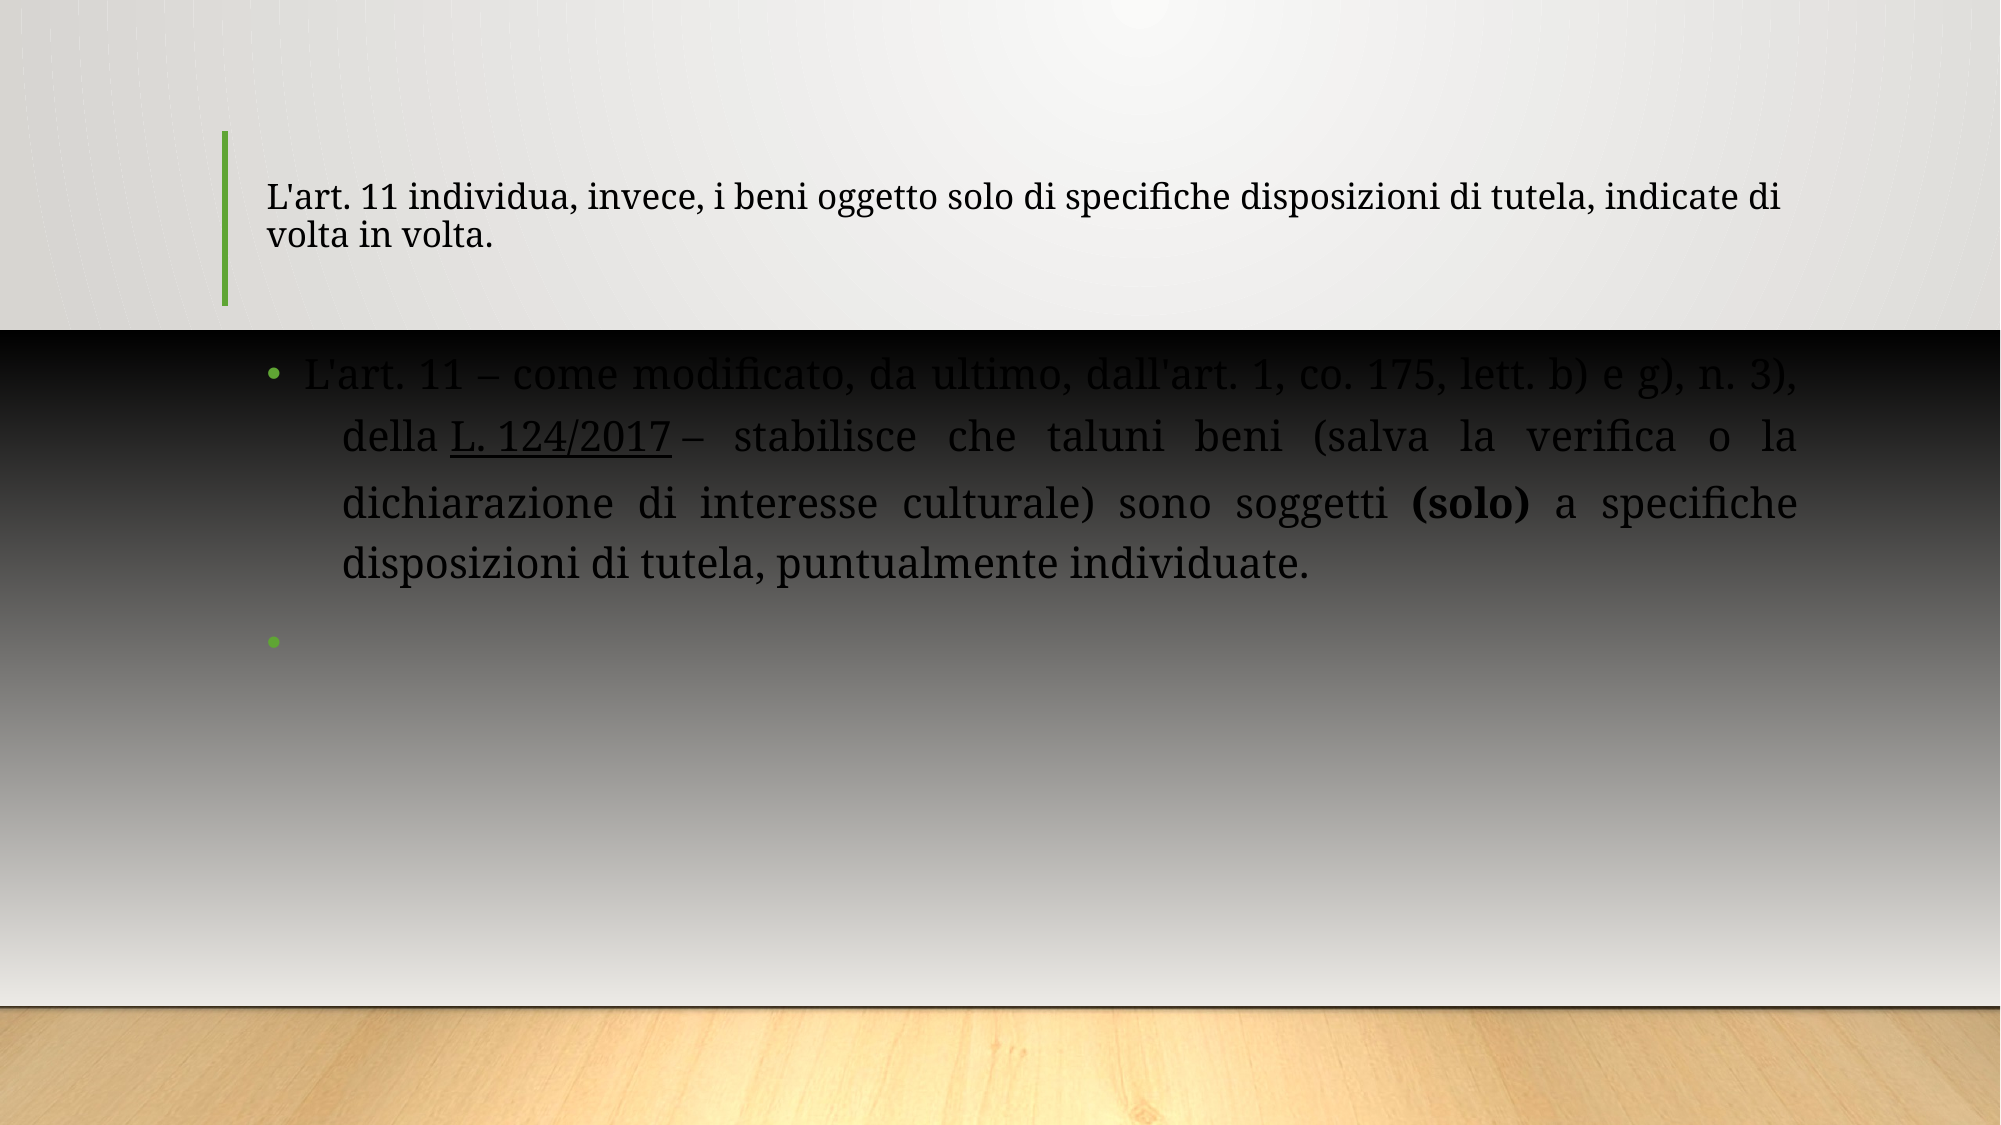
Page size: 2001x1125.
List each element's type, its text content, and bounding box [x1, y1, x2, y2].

list L'art. 11 – come modificato, da ultimo, dall'art. 1, co. 175, lett. b) e g), n. 3), della L. 124/2017 – stabilisce che taluni beni (salva la verifica o la dichiarazione di interesse culturale) sono soggetti (solo) a specifiche disposizioni di tutela, puntualmente individuate. [251, 330, 1814, 897]
title L'art. 11 individua, invece, i beni oggetto solo di specifiche disposizioni di tutela, indicate di volta in volta. [251, 131, 1814, 305]
